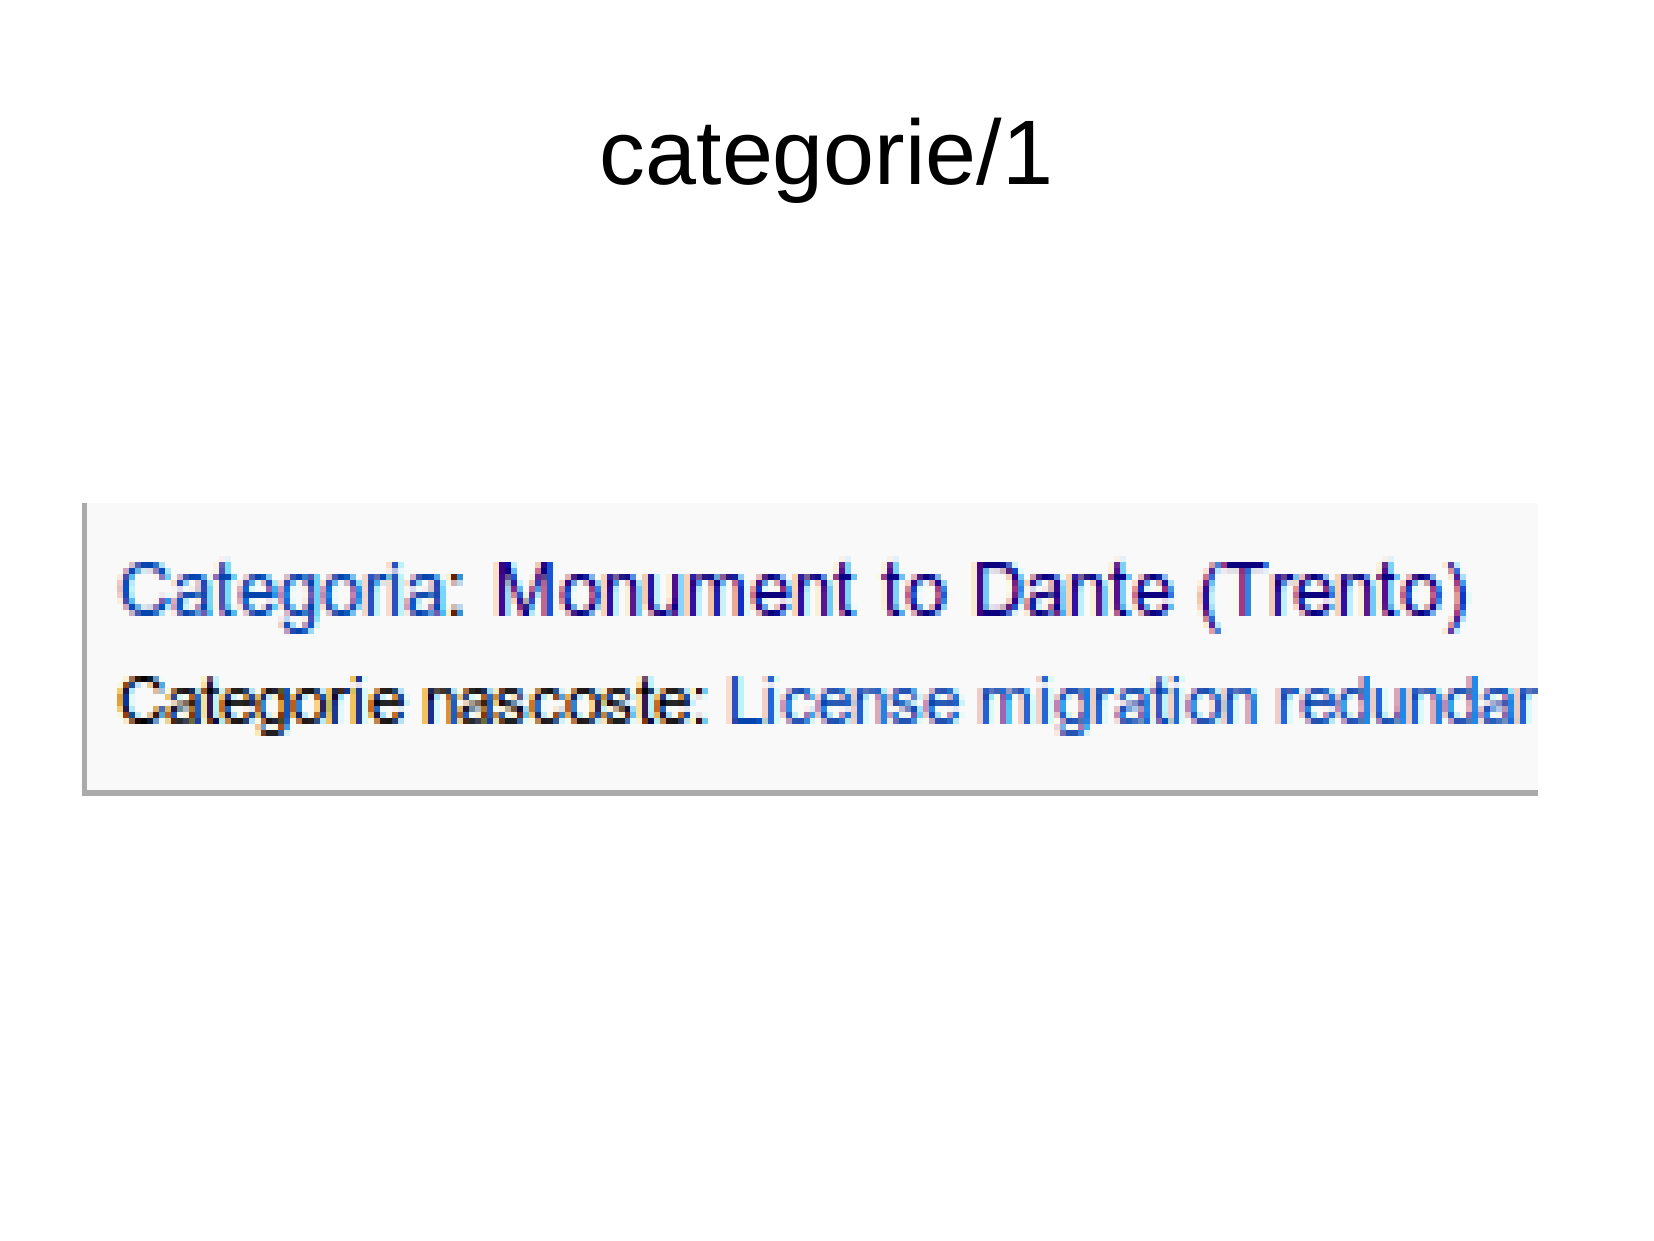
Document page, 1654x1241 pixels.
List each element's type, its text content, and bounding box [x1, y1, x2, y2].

title categorie/1 [82, 49, 1571, 257]
picture [82, 503, 1538, 796]
